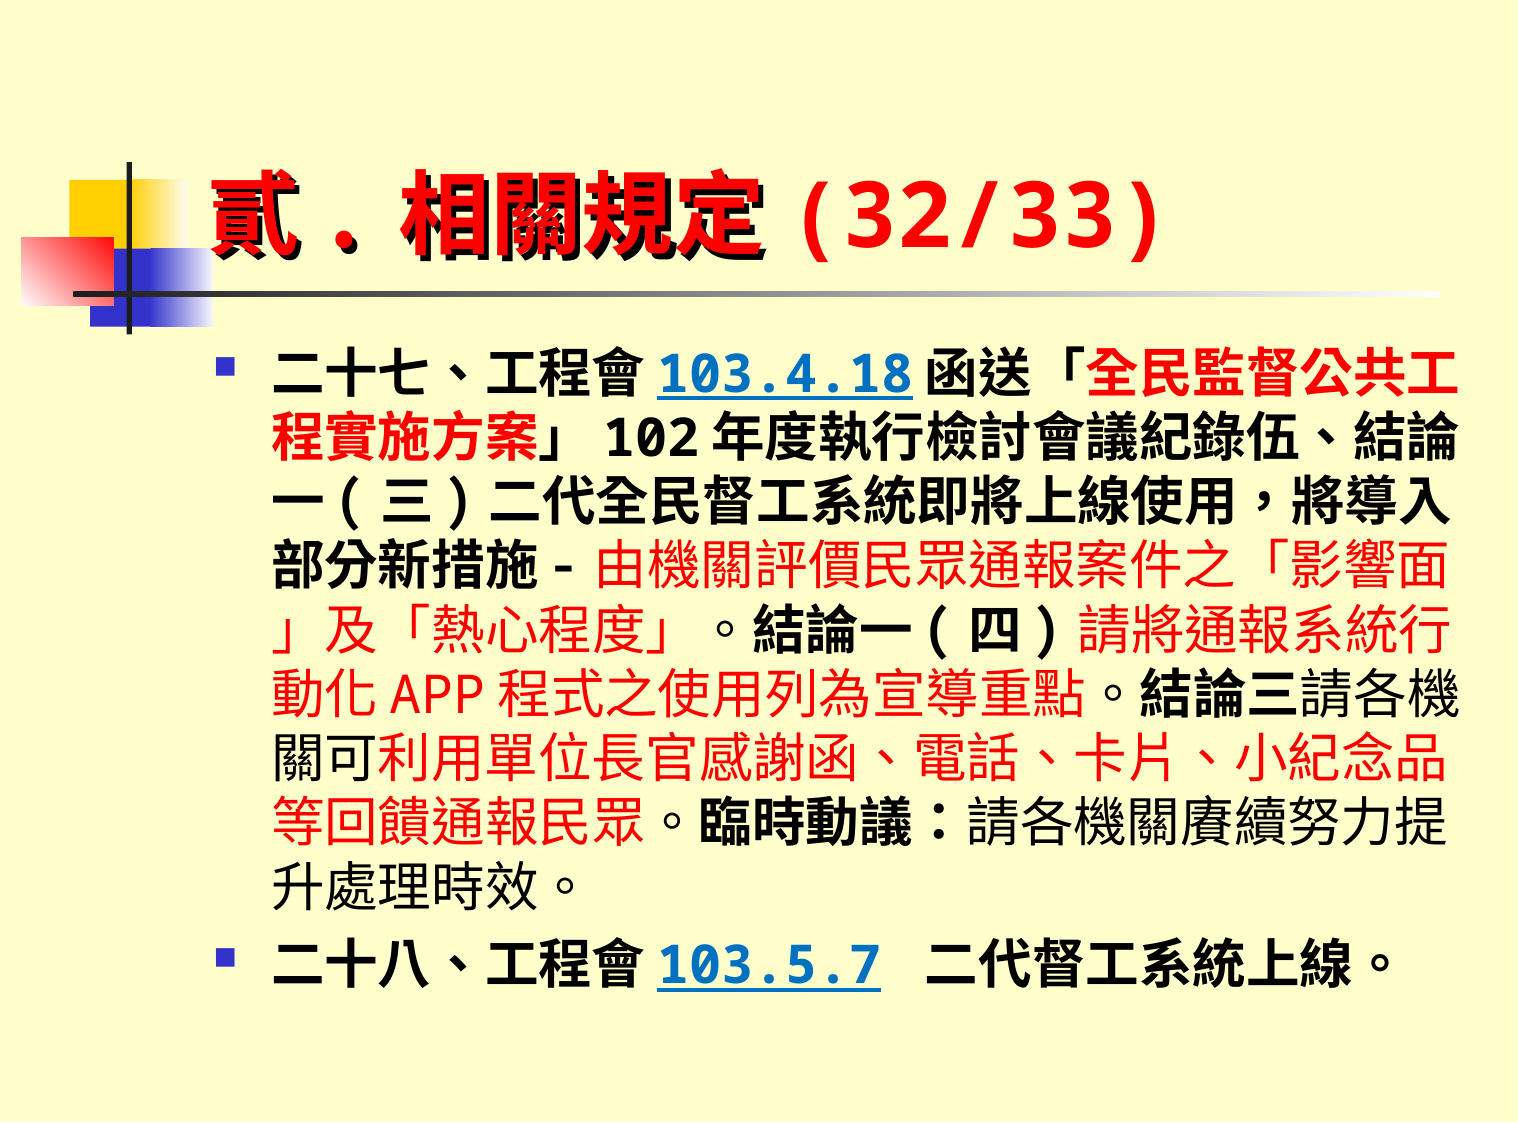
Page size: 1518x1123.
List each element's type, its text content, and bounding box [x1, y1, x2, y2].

list 二十七、工程會103.4.18函送「全民監督公共工程實施方案」102年度執行檢討會議紀錄伍、結論一(三)二代全民督工系統即將上線使用，將導入部分新措施-由機關評價民眾通報案件之「影響面」及「熱心程度」。結論一(四)請將通報系統行動化APP程式之使用列為宣導重點。結論三請各機關可利用單位長官感謝函、電話、卡片、小紀念品等回饋通報民眾。臨時動議：請各機關賡續努力提升處理時效。 二十八、工程會103.5.7 二代督工系統上線。 [196, 330, 1487, 1004]
title 貳.相關規定(32/33) [191, 35, 1485, 275]
